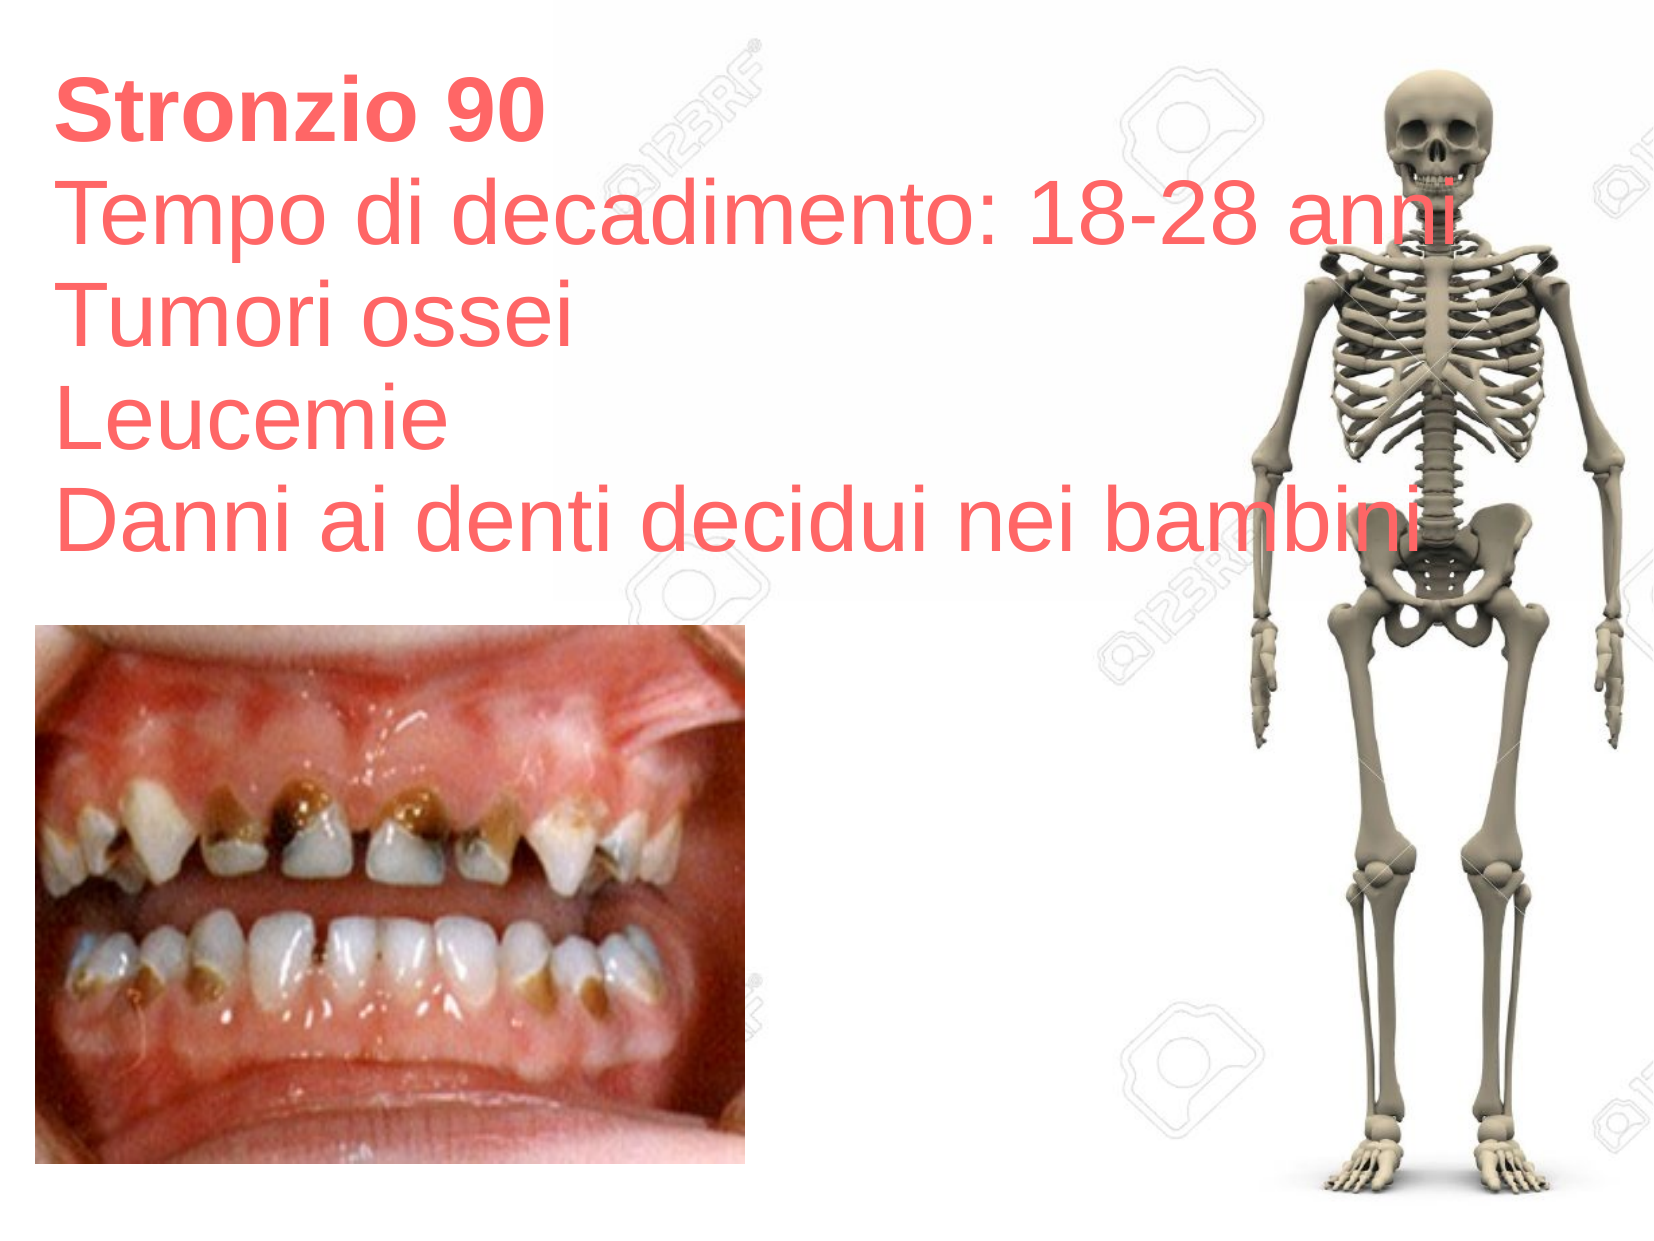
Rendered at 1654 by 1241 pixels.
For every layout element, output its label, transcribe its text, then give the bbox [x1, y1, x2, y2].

picture [35, 0, 1654, 1241]
text_box Stronzio 90 Tempo di decadimento: 18-28 anni Tumori ossei Leucemie Danni ai denti decidui nei bambini [38, 51, 1476, 579]
